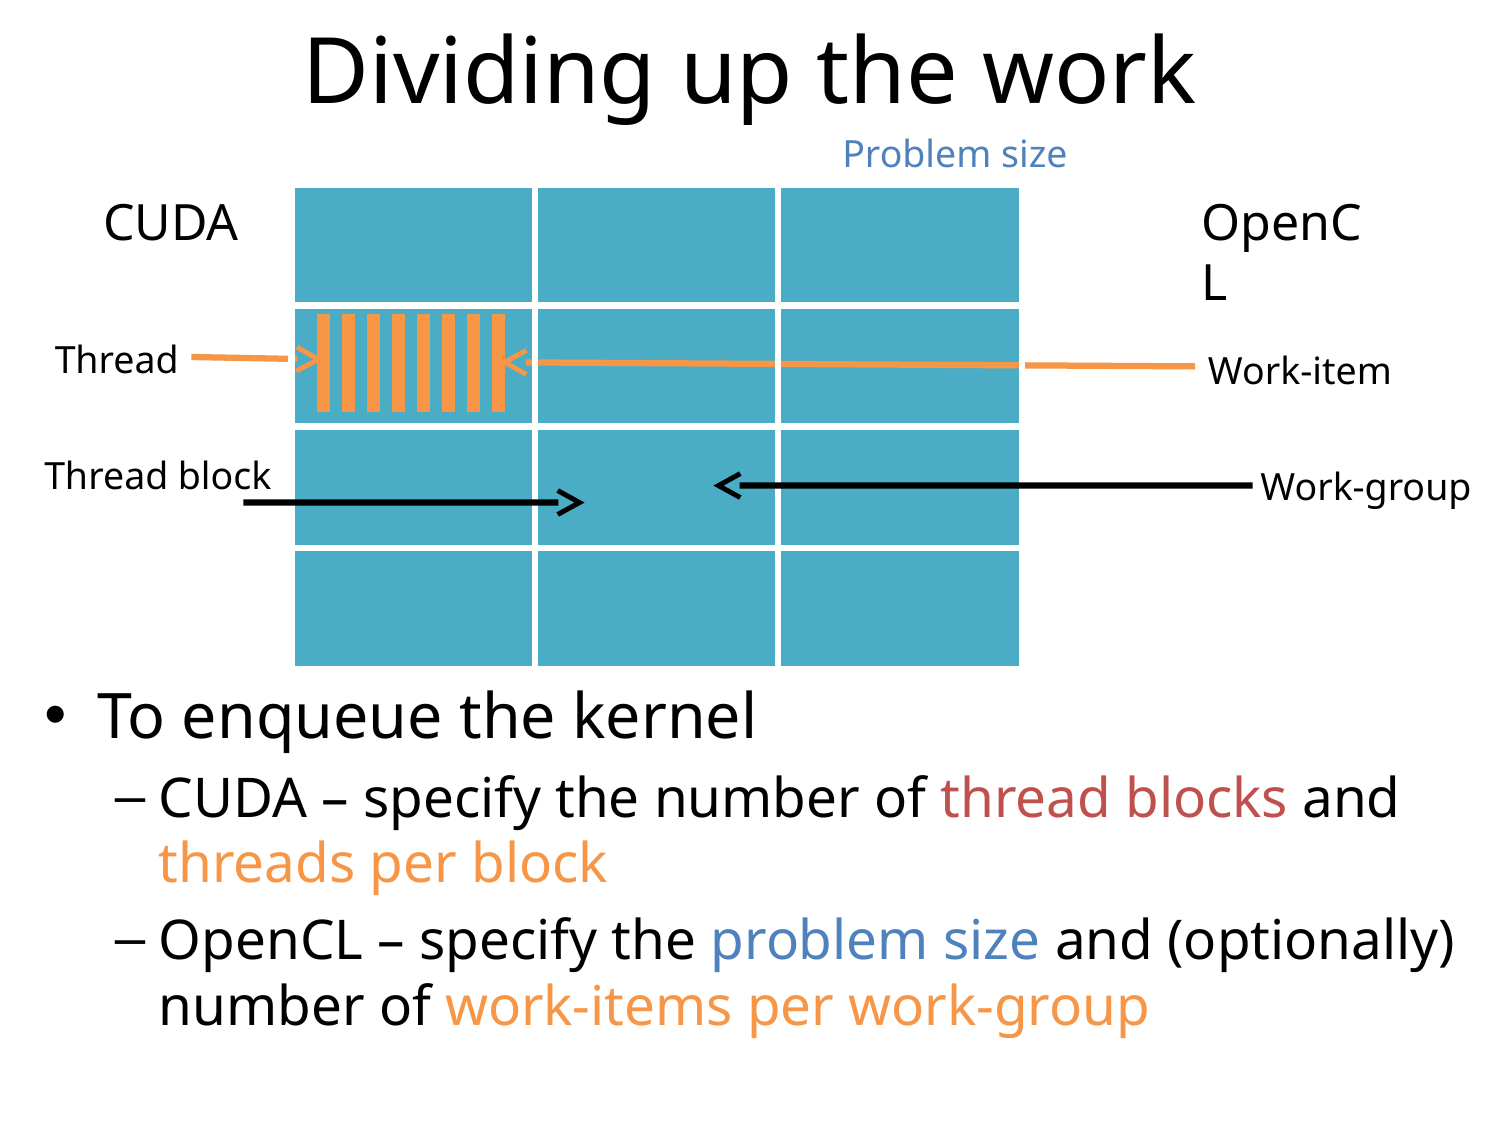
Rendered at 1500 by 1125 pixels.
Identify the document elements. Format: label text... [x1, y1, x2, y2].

text_box [538, 366, 775, 423]
text_box Work-item [1193, 339, 1407, 400]
text_box [295, 309, 532, 423]
text_box Problem size [827, 122, 1083, 183]
text_box [781, 489, 1019, 545]
text_box [781, 188, 1019, 302]
text_box [538, 188, 775, 302]
title Dividing up the work [75, 0, 1425, 161]
text_box [295, 188, 532, 302]
text_box Work-group [1245, 455, 1487, 516]
text_box Thread block [29, 445, 287, 505]
list To enqueue the kernel CUDA – specify the number of thread blocks and threads per block OpenCL – specify the problem size and (optionally) number of work-items per work-group [29, 668, 1471, 1106]
text_box [295, 506, 532, 545]
text_box [295, 430, 532, 499]
text_box OpenCL [1187, 182, 1400, 318]
text_box [295, 350, 312, 368]
text_box [781, 551, 1019, 666]
text_box CUDA [88, 182, 254, 258]
text_box [781, 368, 1019, 423]
text_box [538, 430, 775, 545]
text_box [538, 551, 775, 666]
text_box [538, 309, 775, 360]
text_box [781, 309, 1019, 362]
text_box Thread [40, 329, 194, 389]
text_box [781, 430, 1019, 482]
text_box [295, 551, 532, 666]
